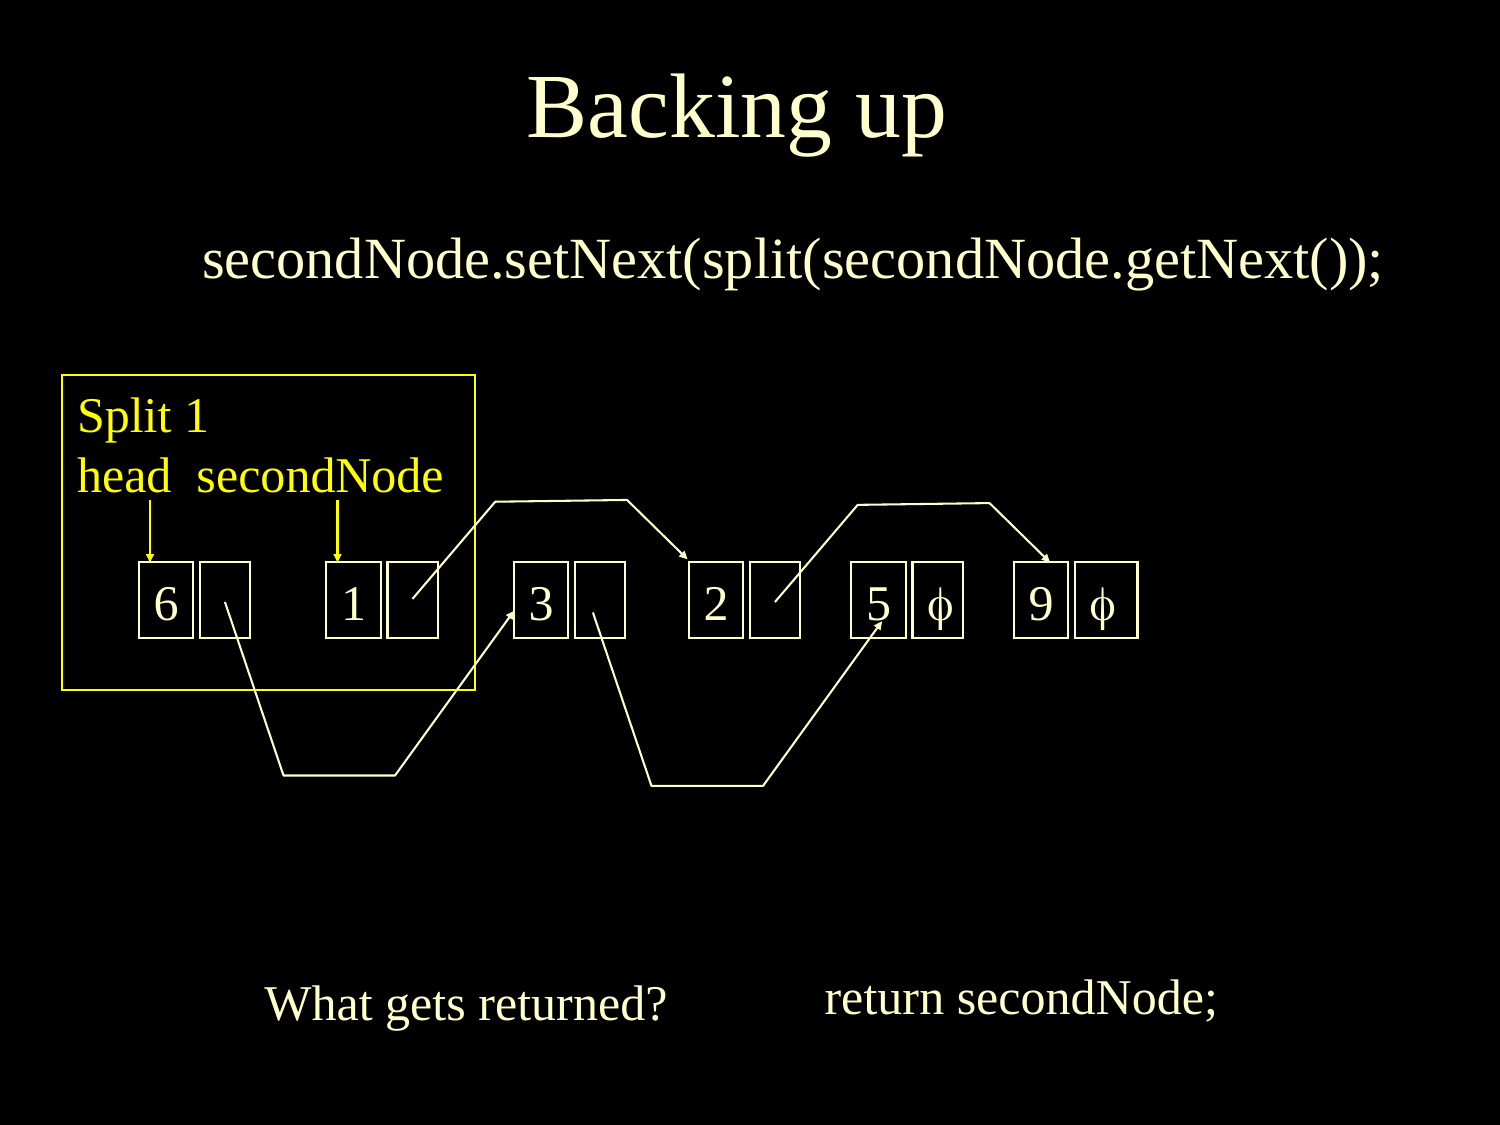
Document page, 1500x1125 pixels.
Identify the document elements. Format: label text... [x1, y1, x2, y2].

text_box 6 [138, 562, 194, 638]
text_box  [1074, 562, 1138, 638]
text_box 9 [1013, 562, 1069, 638]
text_box Split 1 head secondNode [389, 563, 437, 637]
title Backing up [8, 47, 1467, 165]
text_box 1 [326, 562, 381, 638]
text_box Split 1 head secondNode [62, 374, 475, 691]
text_box 3 [513, 562, 569, 638]
text_box What gets returned? [249, 962, 696, 1038]
text_box Split 1 head secondNode [201, 563, 249, 637]
text_box 5 [851, 562, 906, 638]
text_box return secondNode; [809, 956, 1233, 1033]
text_box 2 [688, 562, 744, 638]
text_box secondNode.setNext(split(secondNode.getNext()); [187, 212, 1414, 298]
text_box  [912, 562, 963, 638]
